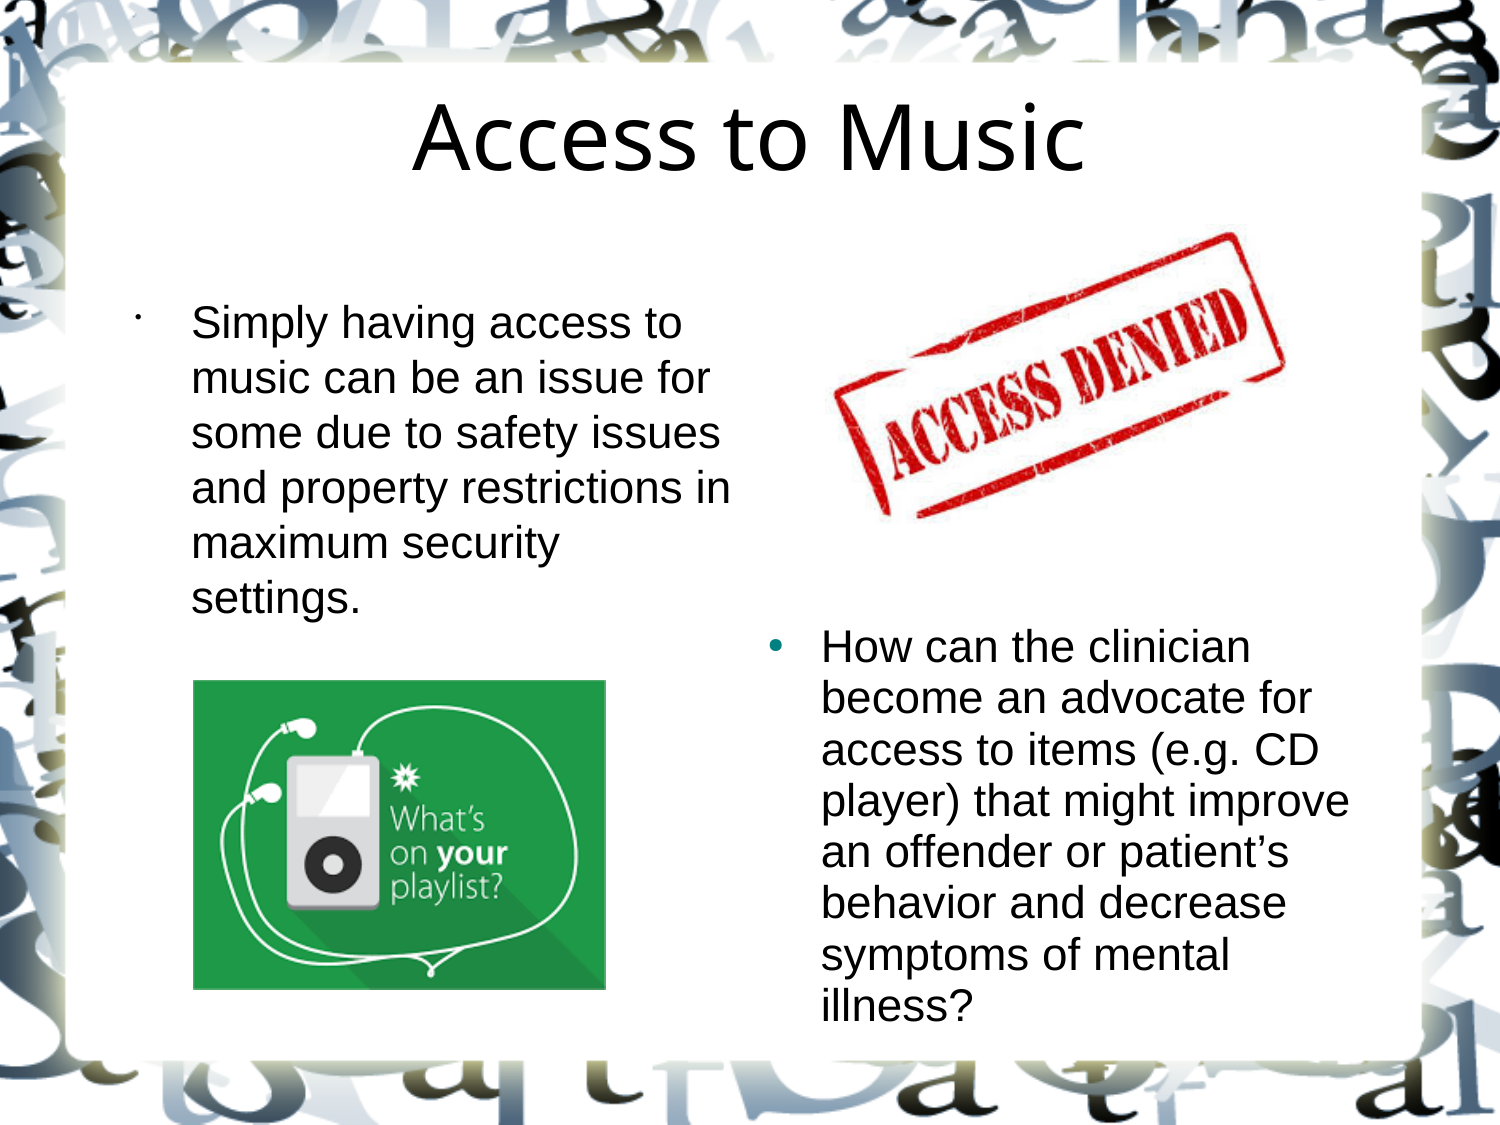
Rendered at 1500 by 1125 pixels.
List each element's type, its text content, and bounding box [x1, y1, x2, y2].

title Access to Music [75, 71, 1425, 260]
picture [0, 0, 1500, 1125]
list How can the clinician become an advocate for access to items (e.g. CD player) that might improve an offender or patient’s behavior and decrease symptoms of mental illness? [750, 621, 1381, 1030]
list Simply having access to music can be an issue for some due to safety issues and property restrictions in maximum security settings. [120, 285, 751, 594]
